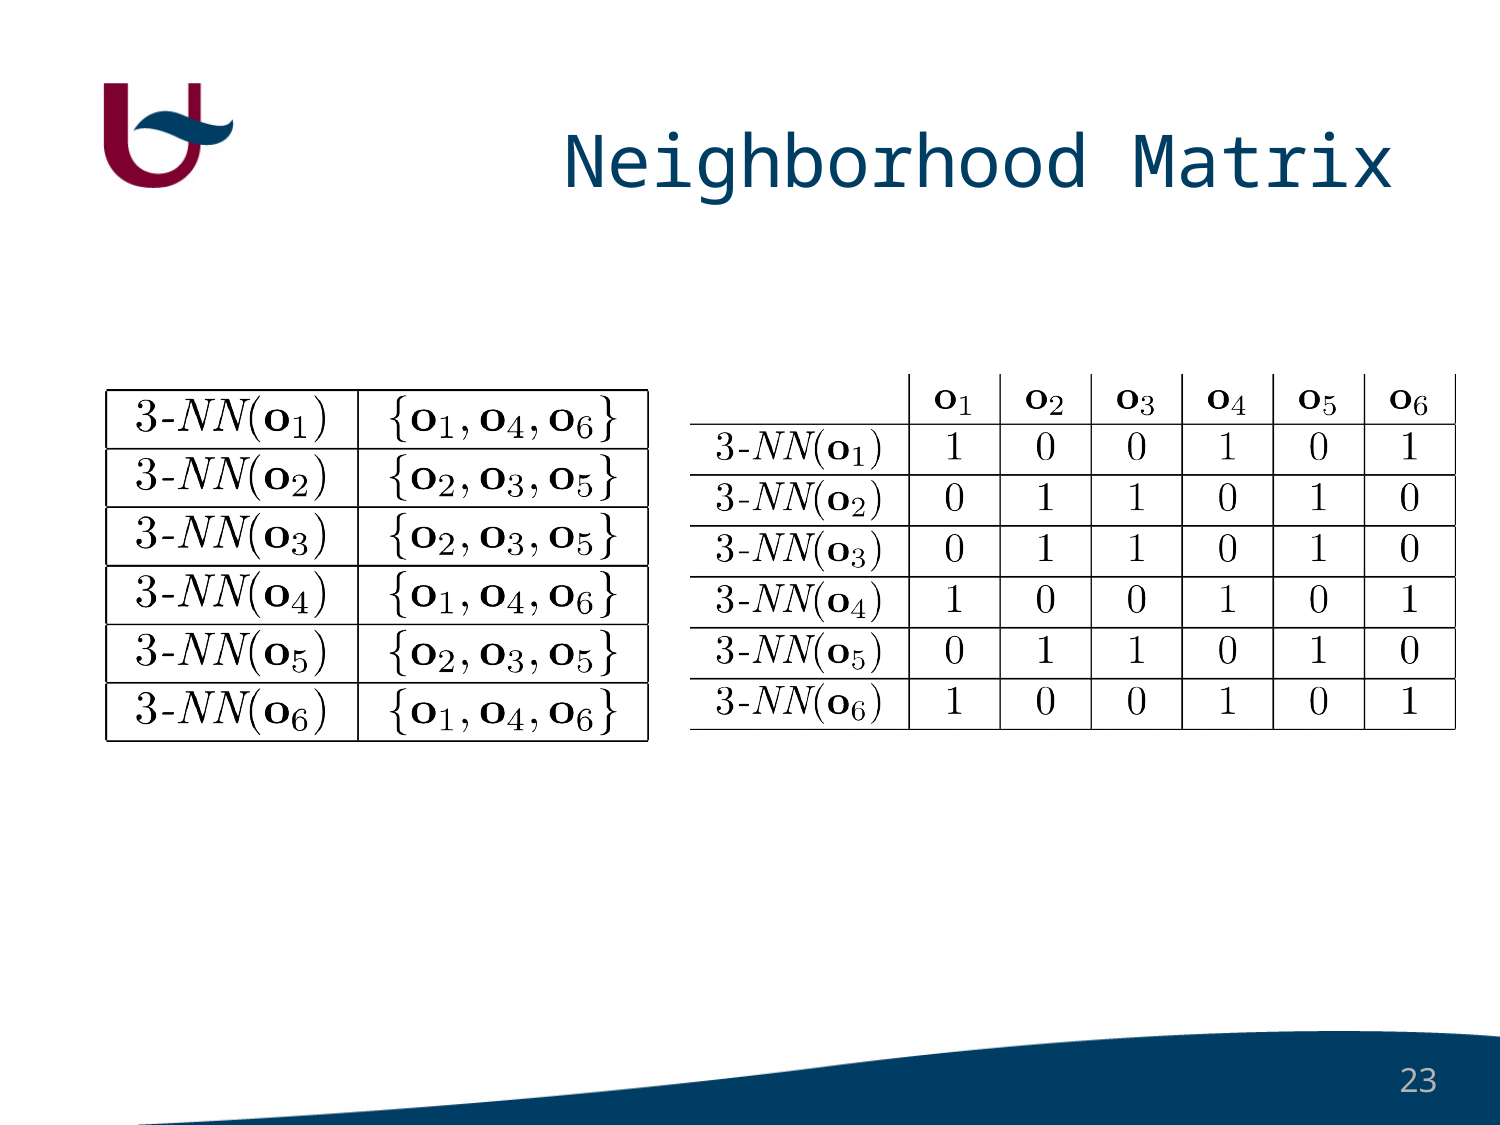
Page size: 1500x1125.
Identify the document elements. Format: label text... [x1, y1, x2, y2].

picture [103, 83, 234, 105]
title Neighborhood Matrix [103, 105, 1396, 211]
picture [137, 1031, 1500, 1125]
picture [690, 374, 1456, 730]
picture [105, 389, 649, 742]
